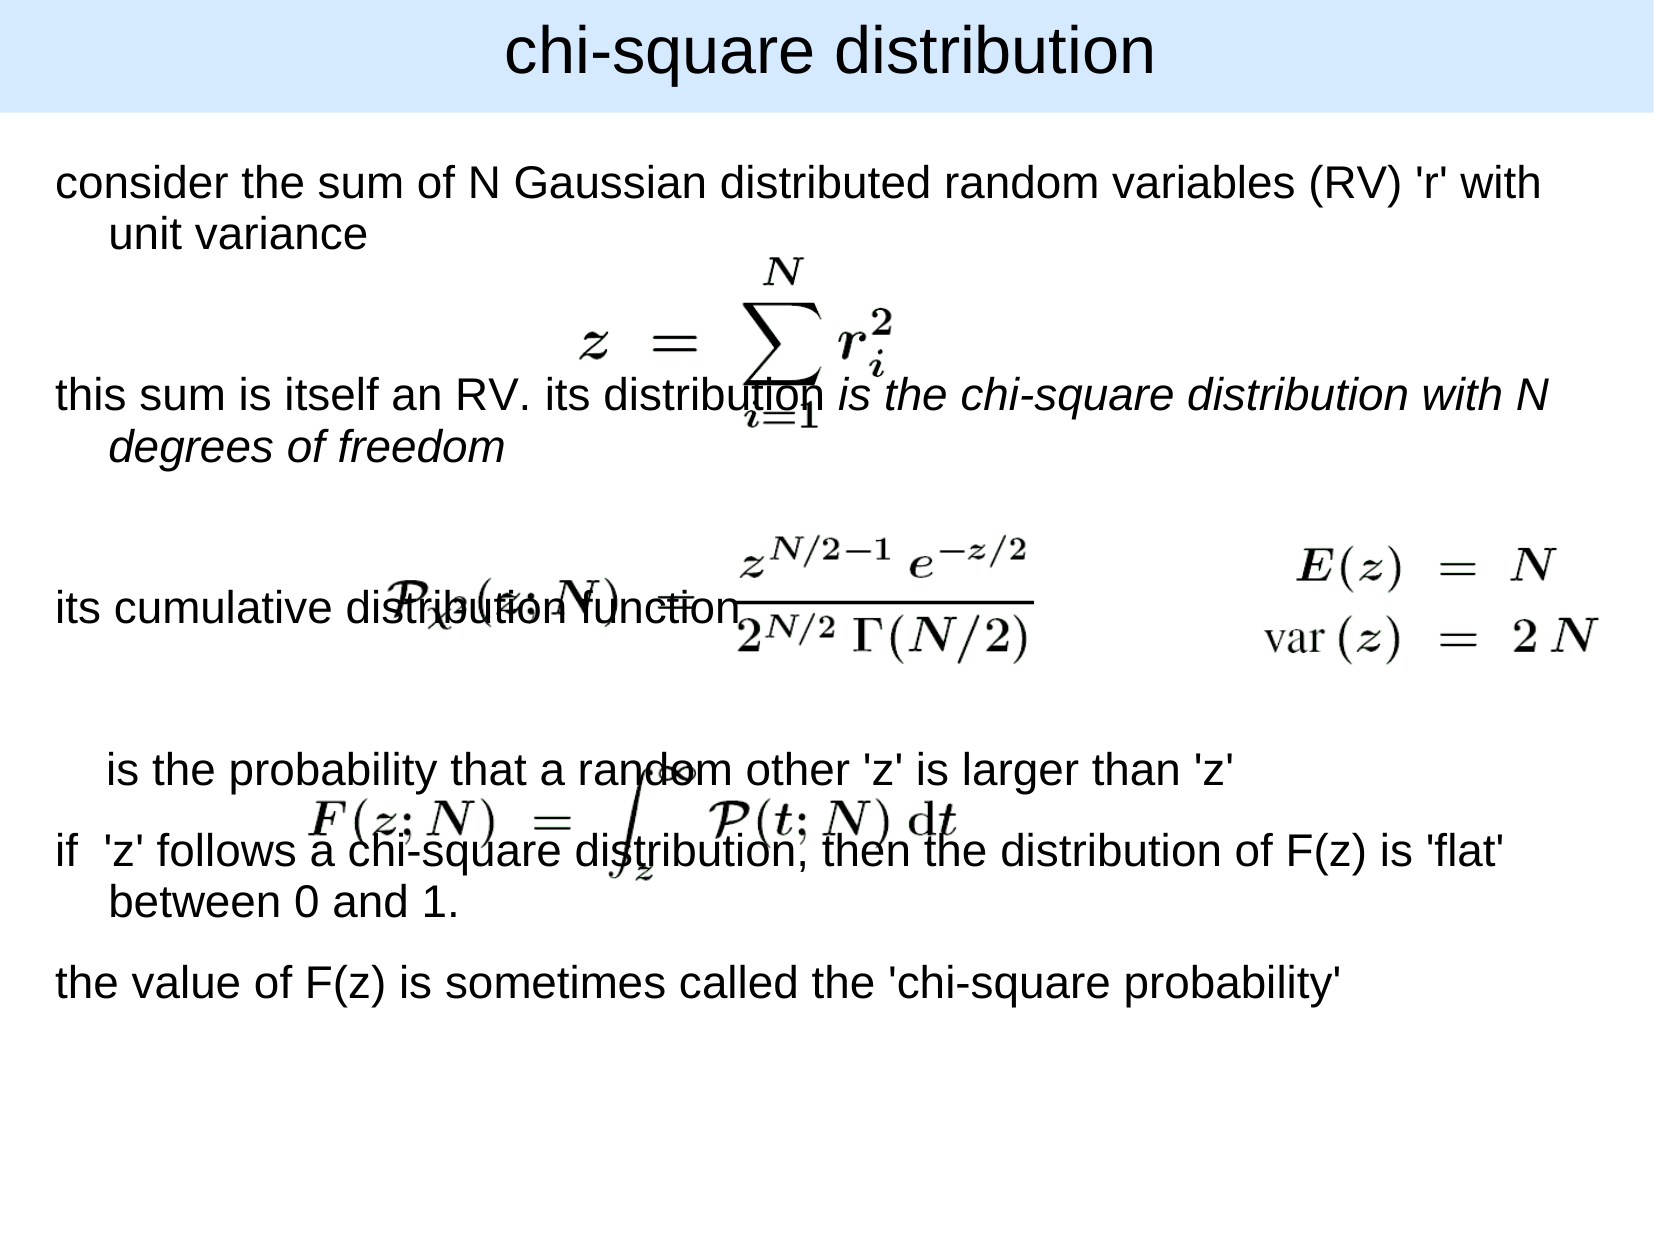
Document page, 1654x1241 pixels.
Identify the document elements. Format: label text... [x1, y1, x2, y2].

picture [1249, 602, 1610, 678]
title chi-square distribution [86, 0, 1576, 100]
picture [1284, 524, 1570, 597]
list consider the sum of N Gaussian distributed random variables (RV) 'r' with unit variance this sum is itself an RV. its distribution is the chi-square distribution with N degrees of freedom its cumulative distribution function is the probability that a random other 'z' is larger than 'z' if 'z' follows a chi-square distribution, then the distribution of F(z) is 'flat' between 0 and 1. the value of F(z) is sometimes called the 'chi-square probability' [37, 156, 1613, 1209]
